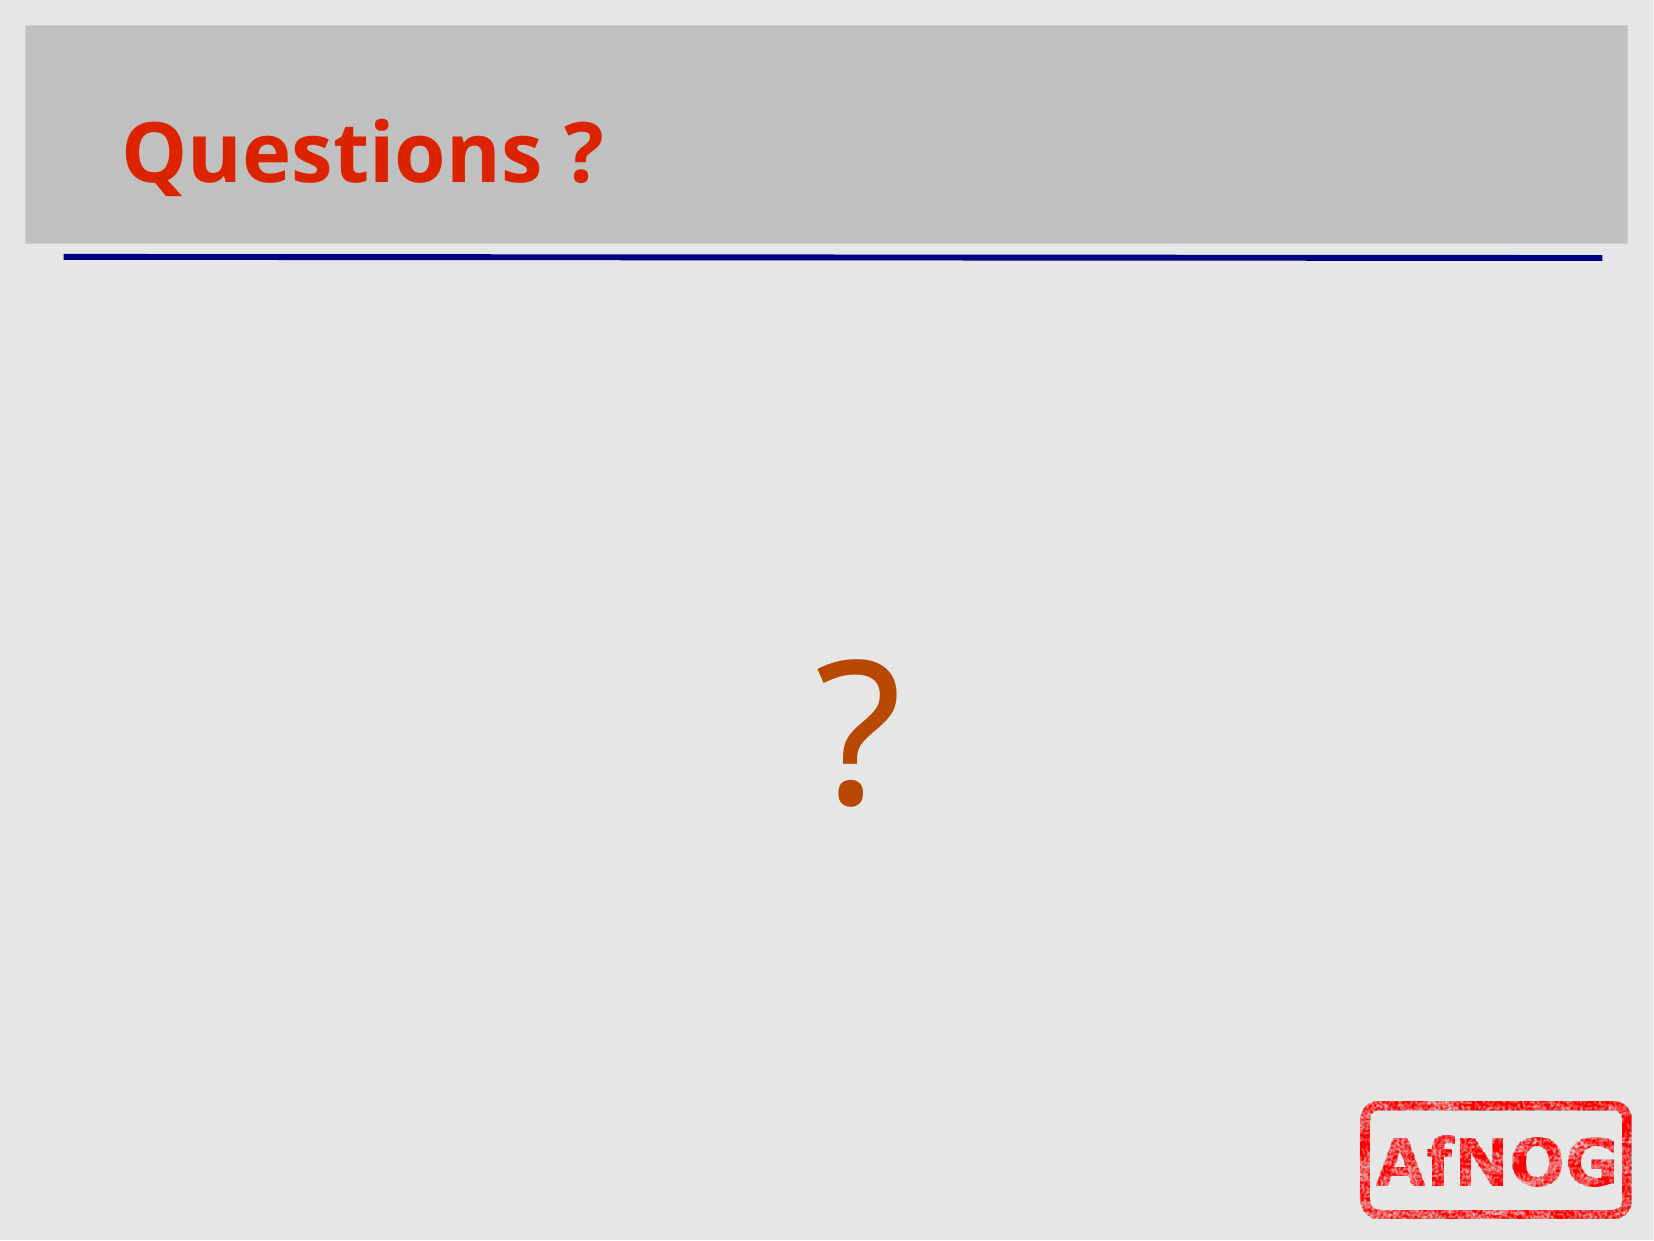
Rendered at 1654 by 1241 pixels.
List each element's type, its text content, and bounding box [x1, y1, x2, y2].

subtitle ? [121, 322, 1561, 1133]
picture [1360, 1100, 1632, 1219]
title Questions ? [121, 46, 1534, 254]
